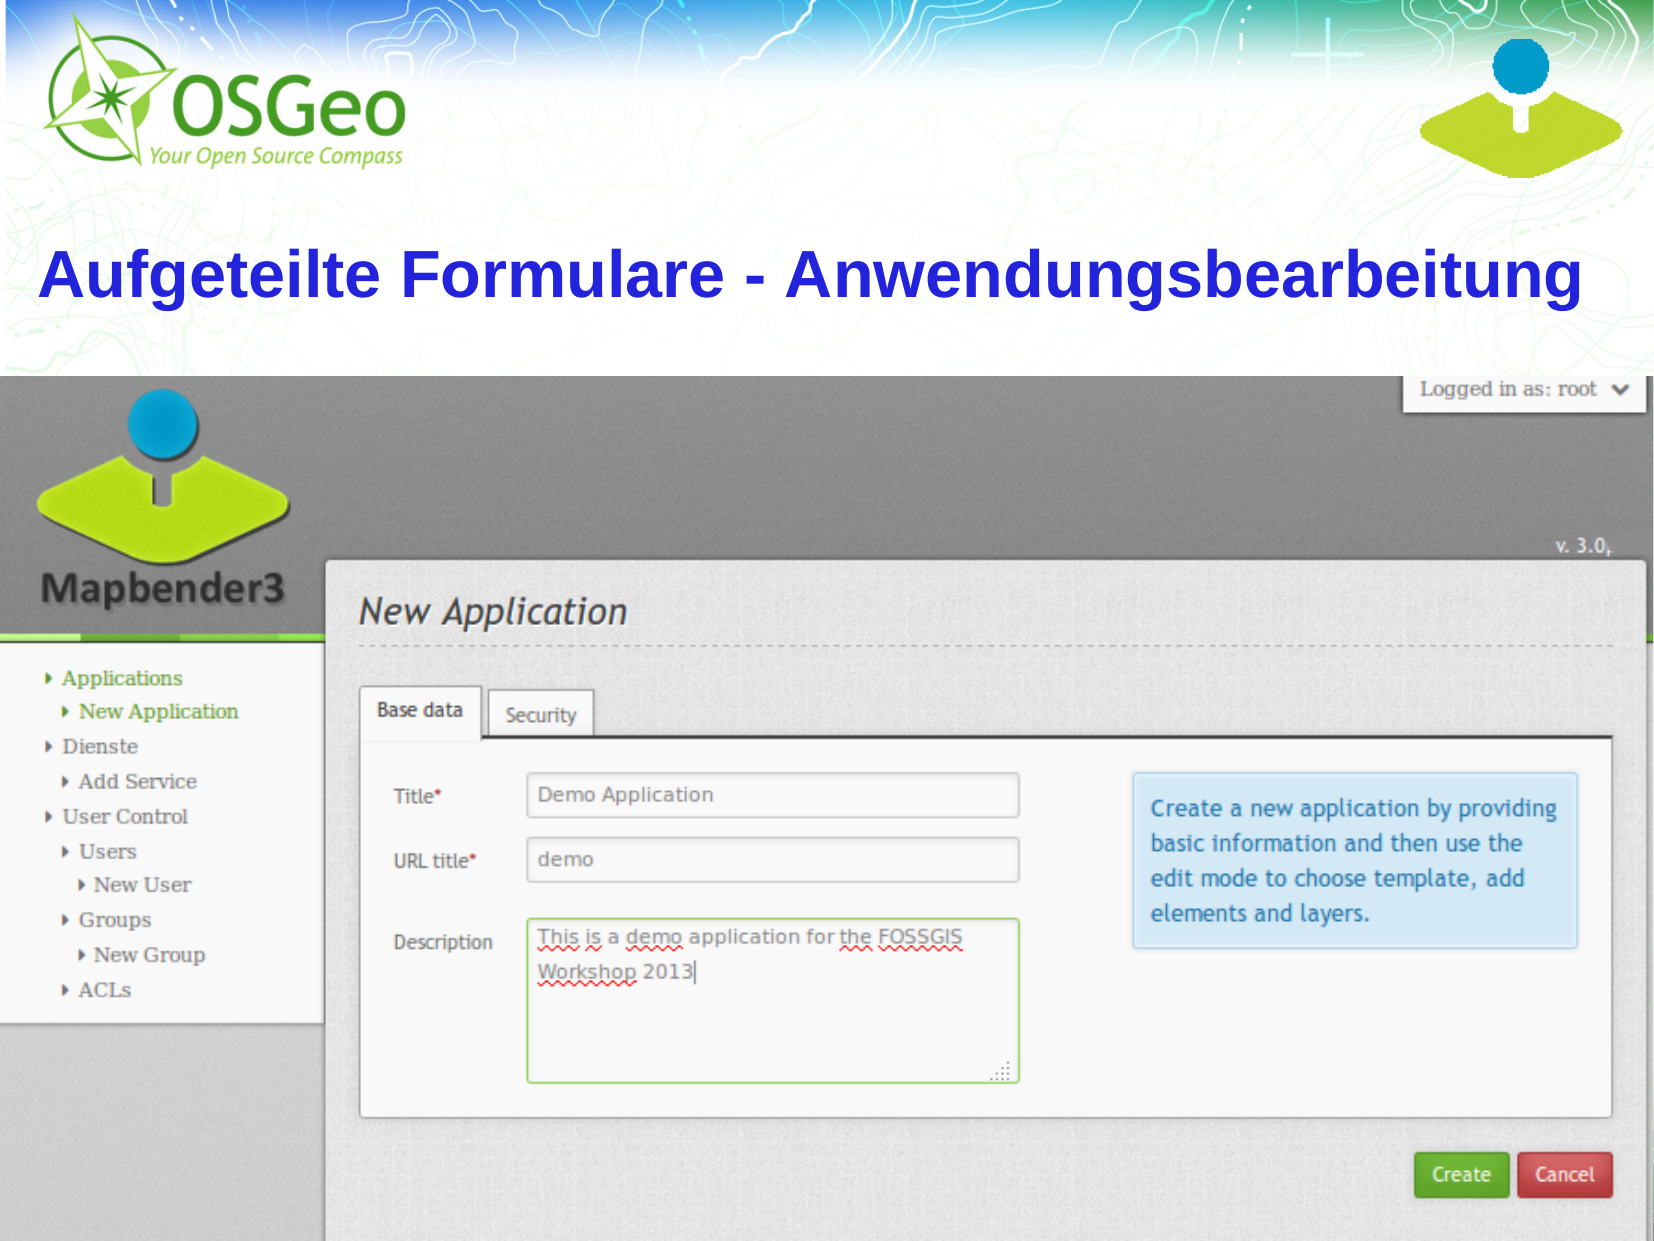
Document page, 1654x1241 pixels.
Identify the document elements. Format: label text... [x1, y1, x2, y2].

picture [0, 0, 1654, 1241]
title Aufgeteilte Formulare - Anwendungsbearbeitung [0, 200, 1625, 349]
